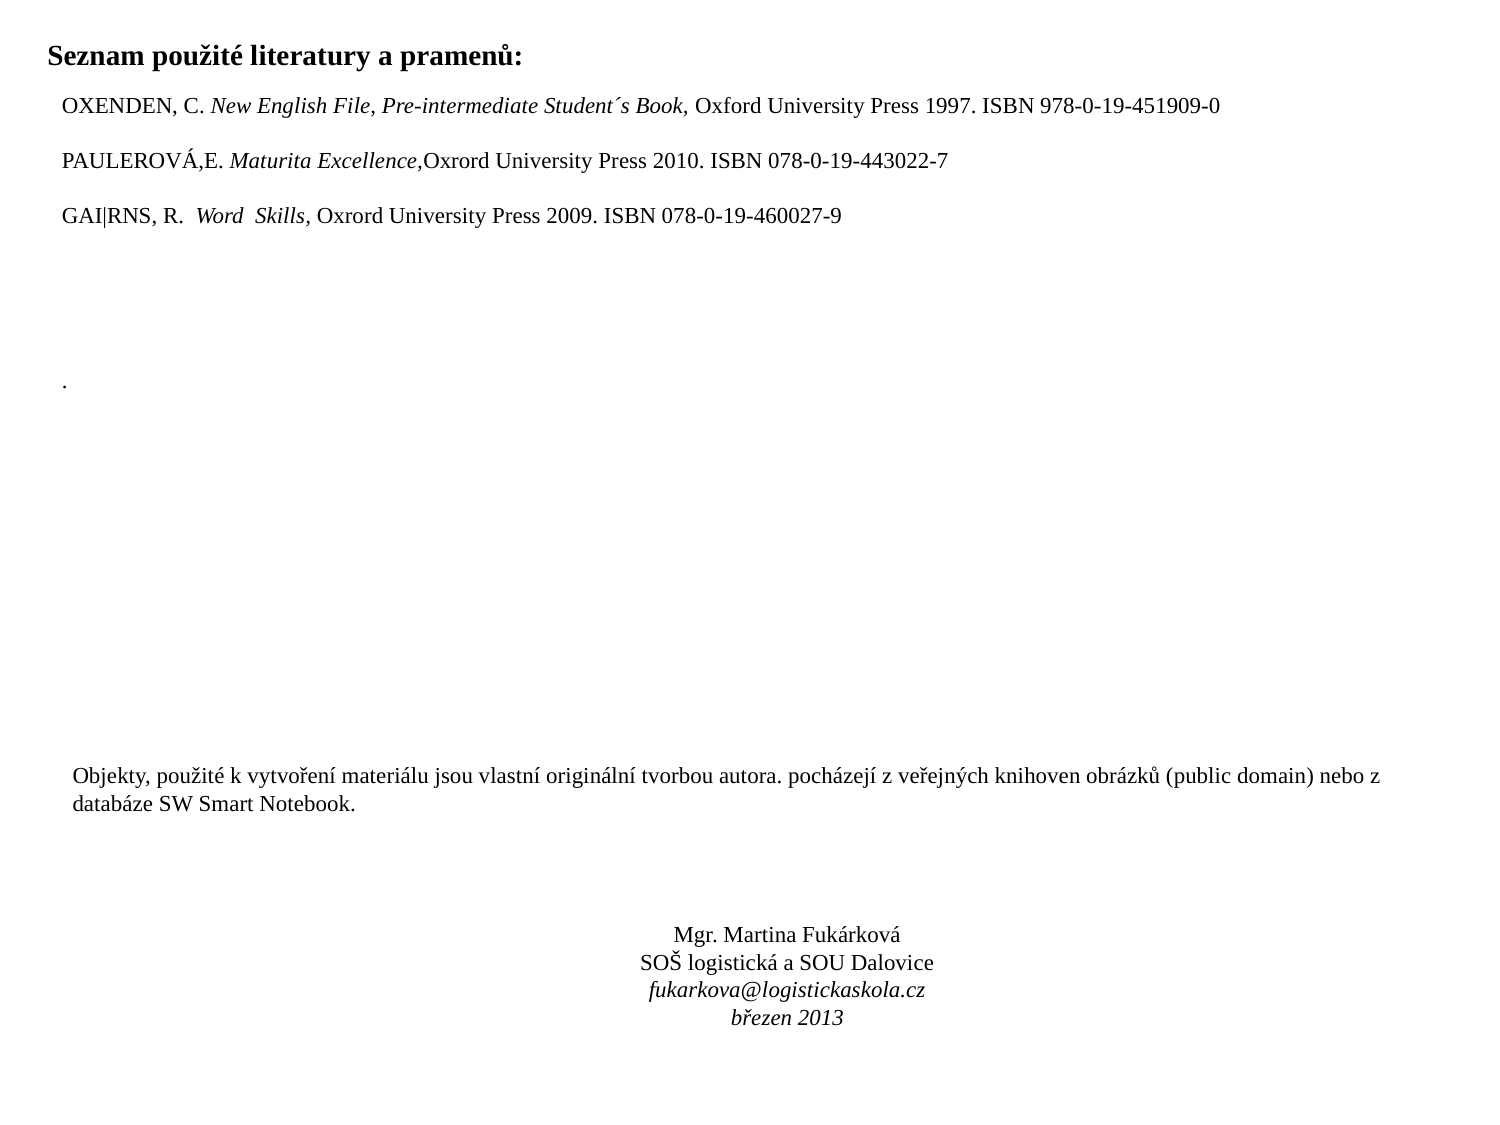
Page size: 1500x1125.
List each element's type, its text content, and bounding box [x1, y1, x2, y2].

text_box Objekty, použité k vytvoření materiálu jsou vlastní originální tvorbou autora. pocházejí z veřejných knihoven obrázků (public domain) nebo z databáze SW Smart Notebook. [58, 753, 1442, 823]
text_box OXENDEN, C. New English File, Pre-intermediate Student´s Book, Oxford University Press 1997. ISBN 978-0-19-451909-0 PAULEROVÁ,E. Maturita Excellence,Oxrord University Press 2010. ISBN 078-0-19-443022-7 GAI|RNS, R. Word Skills, Oxrord University Press 2009. ISBN 078-0-19-460027-9 . [48, 84, 1471, 404]
text_box Mgr. Martina Fukárková SOŠ logistická a SOU Dalovice fukarkova@logistickaskola.cz březen 2013 [494, 913, 1080, 1041]
text_box Seznam použité literatury a pramenů: [33, 29, 762, 79]
